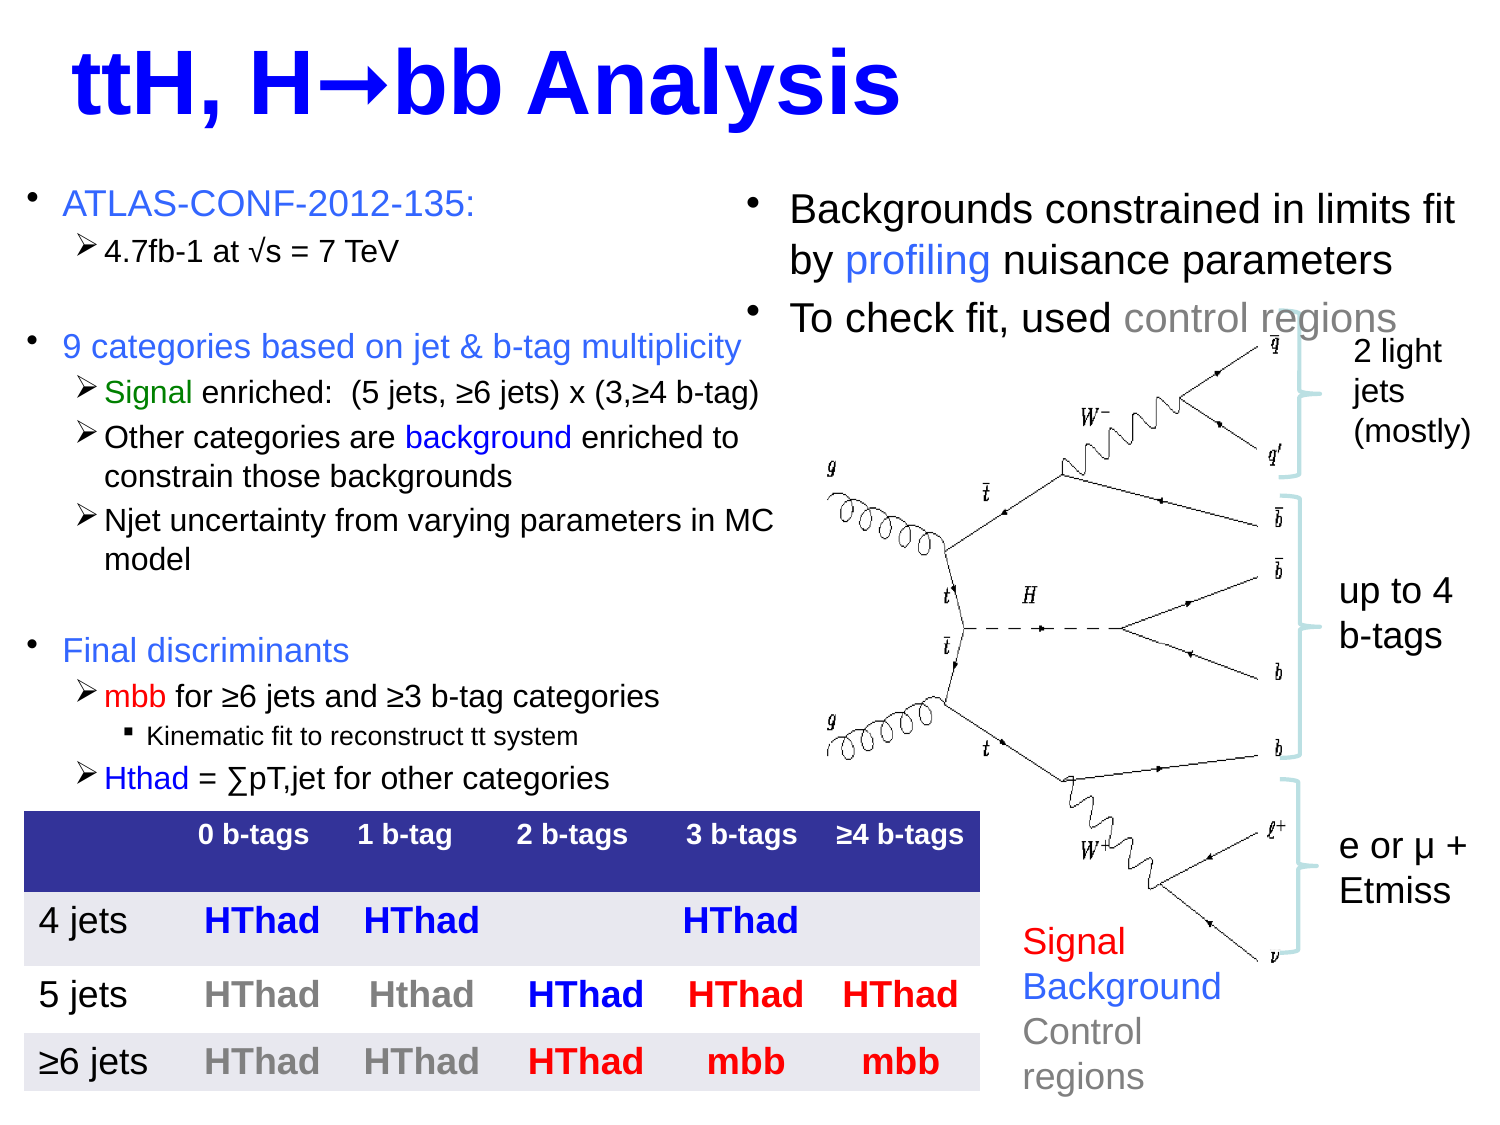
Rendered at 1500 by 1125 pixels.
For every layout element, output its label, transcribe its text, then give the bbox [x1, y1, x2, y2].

table_header 3 b-tags [671, 811, 822, 892]
table_cell HThad [342, 1033, 502, 1091]
table_cell HThad [502, 1033, 671, 1091]
table_cell HThad [183, 966, 342, 1033]
table_cell HThad [502, 966, 671, 1033]
picture [819, 353, 1298, 966]
table_header 0 b-tags [183, 811, 342, 892]
table_cell HThad [822, 966, 980, 1033]
table_header [24, 811, 183, 892]
table_cell HThad [183, 1033, 342, 1091]
table_cell Hthad [342, 966, 502, 1033]
text_box Signal Background Control regions [1007, 909, 1276, 1105]
table_cell HThad [342, 892, 502, 966]
text_box up to 4 b-tags [1324, 558, 1483, 664]
table_header 2 b-tags [502, 811, 671, 892]
table_cell mbb [822, 1033, 980, 1091]
list ATLAS-CONF-2012-135: 4.7fb-1 at √s = 7 TeV 9 categories based on jet & b-tag multiplicity Signal enriched: (5 jets, ≥6 jets) x (3,≥4 b-tag) Other categories are background enriched to constrain those backgrounds Njet uncertainty from varying parameters in MC model Final discriminants mbb for ≥6 jets and ≥3 b-tag categories Kinematic fit to reconstruct tt system Hthad = ∑pT,jet for other categories [11, 171, 815, 804]
text_box 2 light jets (mostly) [1338, 322, 1500, 457]
table_cell HThad [671, 966, 822, 1033]
table_cell HThad [183, 892, 342, 966]
table_cell 4 jets [24, 892, 183, 966]
title ttH, H➞bb Analysis [56, 0, 1406, 156]
text_box e or μ + Etmiss [1324, 813, 1490, 919]
table_header 1 b-tag [342, 811, 502, 892]
table_header ≥4 b-tags [822, 811, 980, 892]
table_cell mbb [671, 1033, 822, 1091]
table_cell ≥6 jets [24, 1033, 183, 1091]
table_cell 5 jets [24, 966, 183, 1033]
table_cell HThad [502, 892, 980, 966]
list Backgrounds constrained in limits fit by profiling nuisance parameters To check fit, used control regions [731, 174, 1483, 353]
